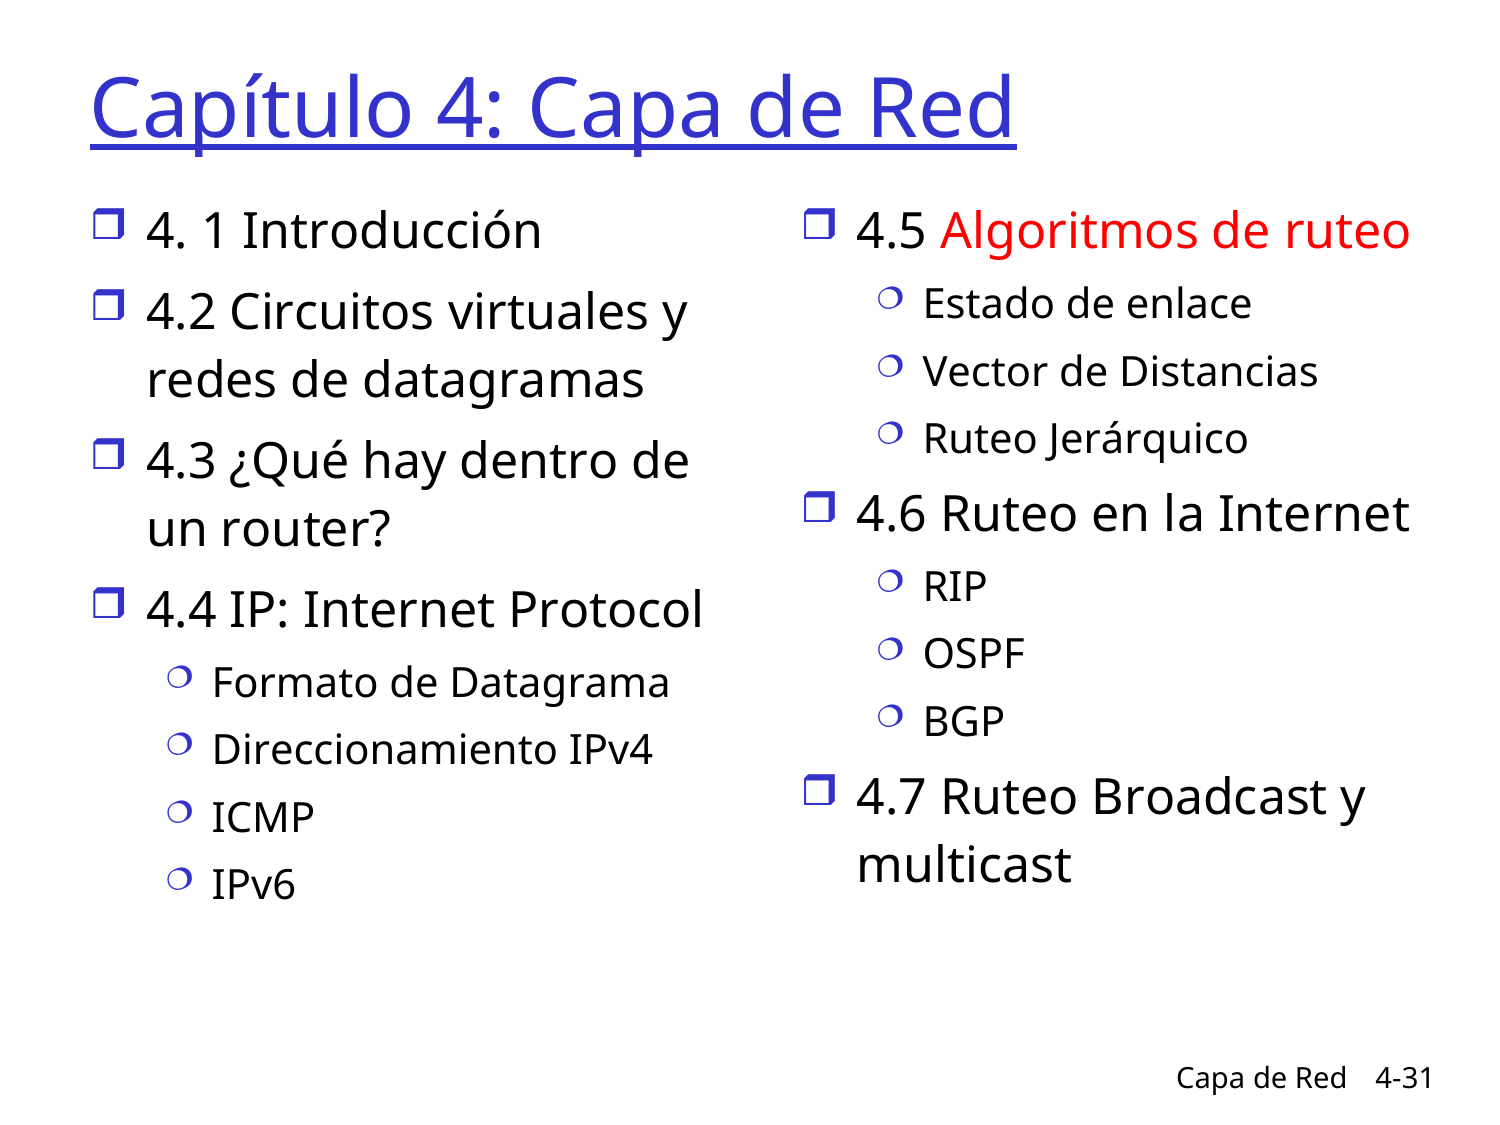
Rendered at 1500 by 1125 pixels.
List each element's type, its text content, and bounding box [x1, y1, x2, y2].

list 4.5 Algoritmos de ruteo Estado de enlace Vector de Distancias Ruteo Jerárquico 4.6 Ruteo en la Internet RIP OSPF BGP 4.7 Ruteo Broadcast y multicast [785, 187, 1464, 1044]
list 4. 1 Introducción 4.2 Circuitos virtuales y redes de datagramas 4.3 ¿Qué hay dentro de un router? 4.4 IP: Internet Protocol Formato de Datagrama Direccionamiento IPv4 ICMP IPv6 [75, 187, 753, 1044]
title Capítulo 4: Capa de Red [75, 15, 1463, 196]
